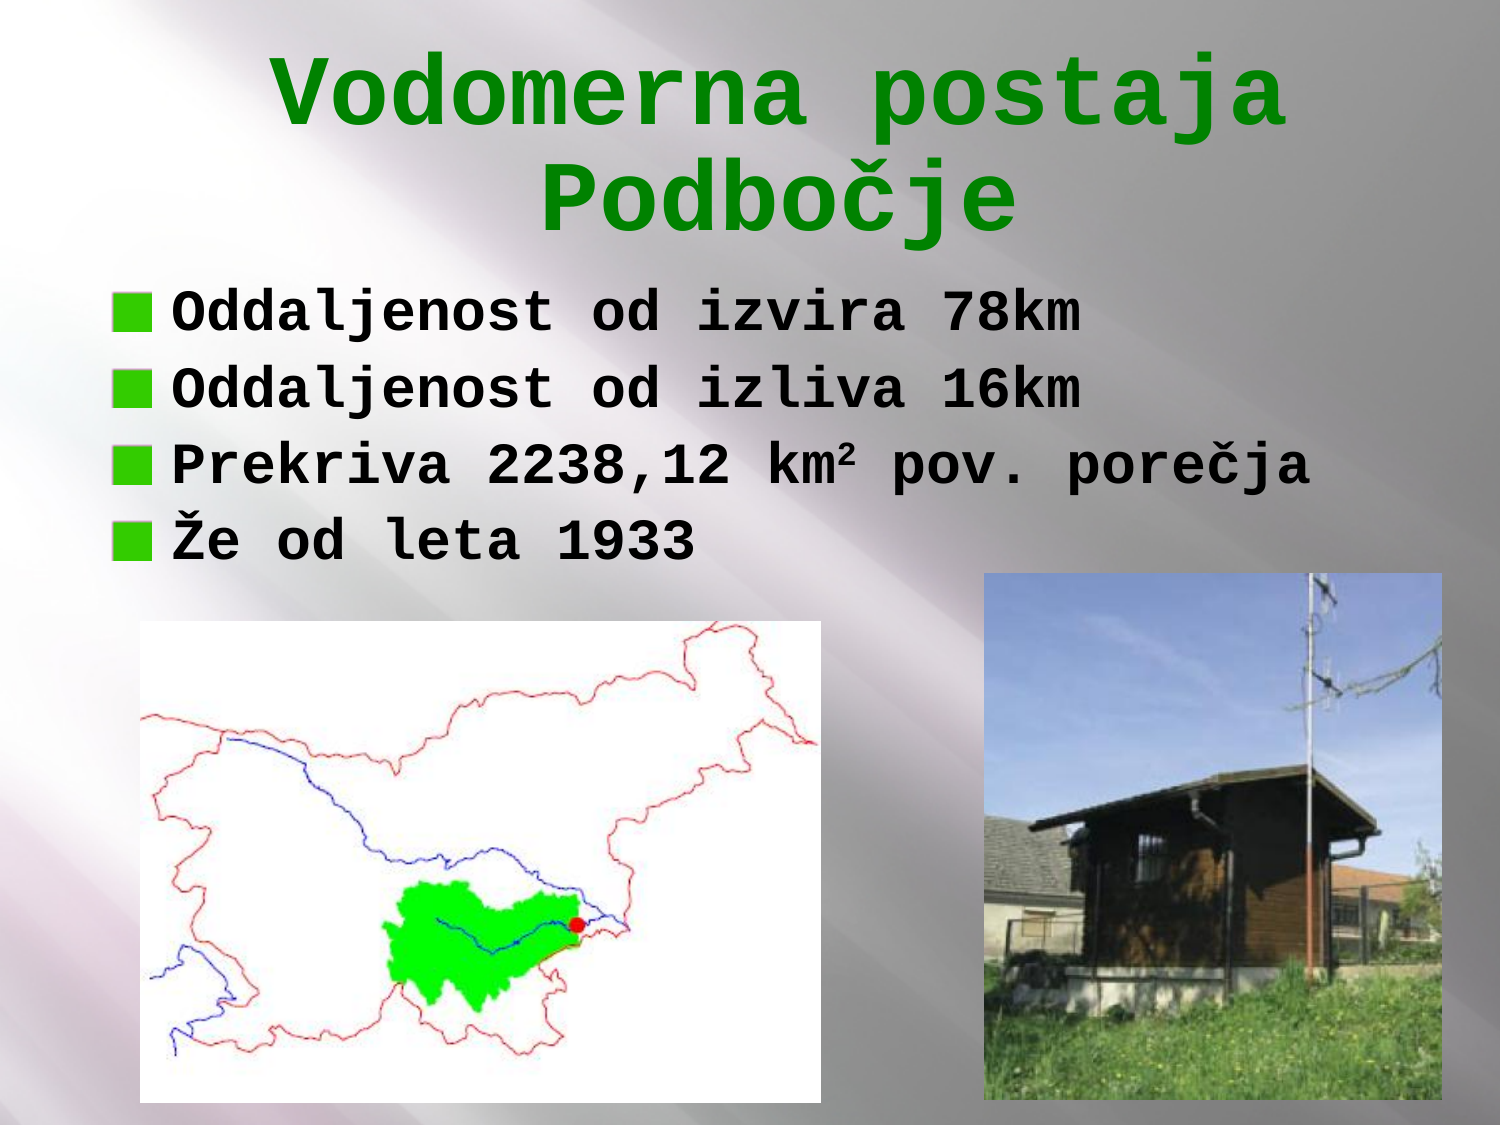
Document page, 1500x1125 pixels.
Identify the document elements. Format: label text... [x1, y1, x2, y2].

title Vodomerna postaja Podbočje [82, 70, 1477, 221]
list Oddaljenost od izvira 78km Oddaljenost od izliva 16km Prekriva 2238,12 km2 pov. porečja Že od leta 1933 [82, 280, 1432, 942]
picture [0, 0, 1500, 1125]
